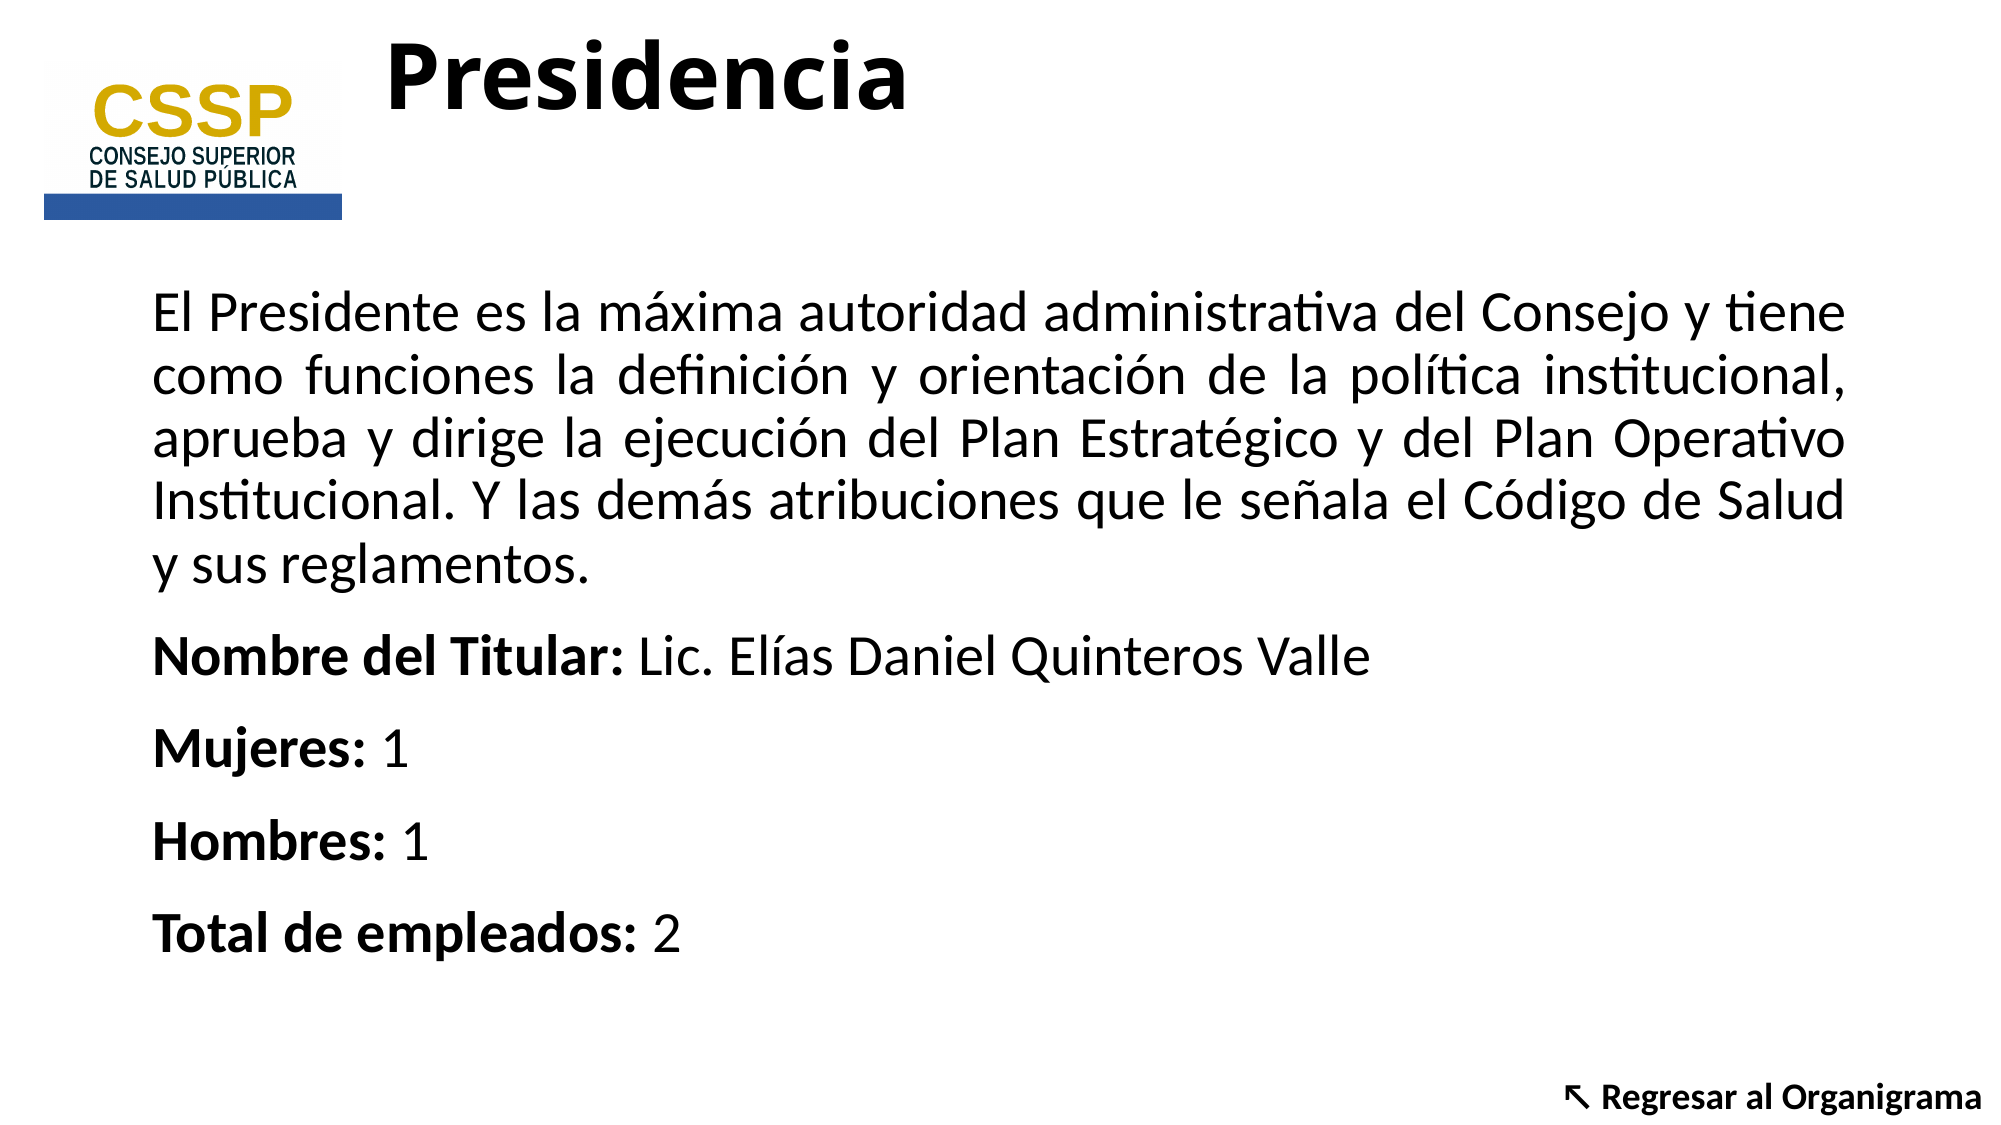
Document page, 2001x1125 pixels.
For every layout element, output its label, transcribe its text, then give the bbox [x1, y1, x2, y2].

text_box ↖ Regresar al Organigrama [1546, 1064, 1999, 1125]
picture [44, 61, 342, 220]
title Presidencia [368, 22, 1863, 241]
list El Presidente es la máxima autoridad administrativa del Consejo y tiene como funciones la definición y orientación de la política institucional, aprueba y dirige la ejecución del Plan Estratégico y del Plan Operativo Institucional. Y las demás atribuciones que le señala el Código de Salud y sus reglamentos. Nombre del Titular: Lic. Elías Daniel Quinteros Valle Mujeres: 1 Hombres: 1 Total de empleados: 2 [137, 273, 1863, 1066]
